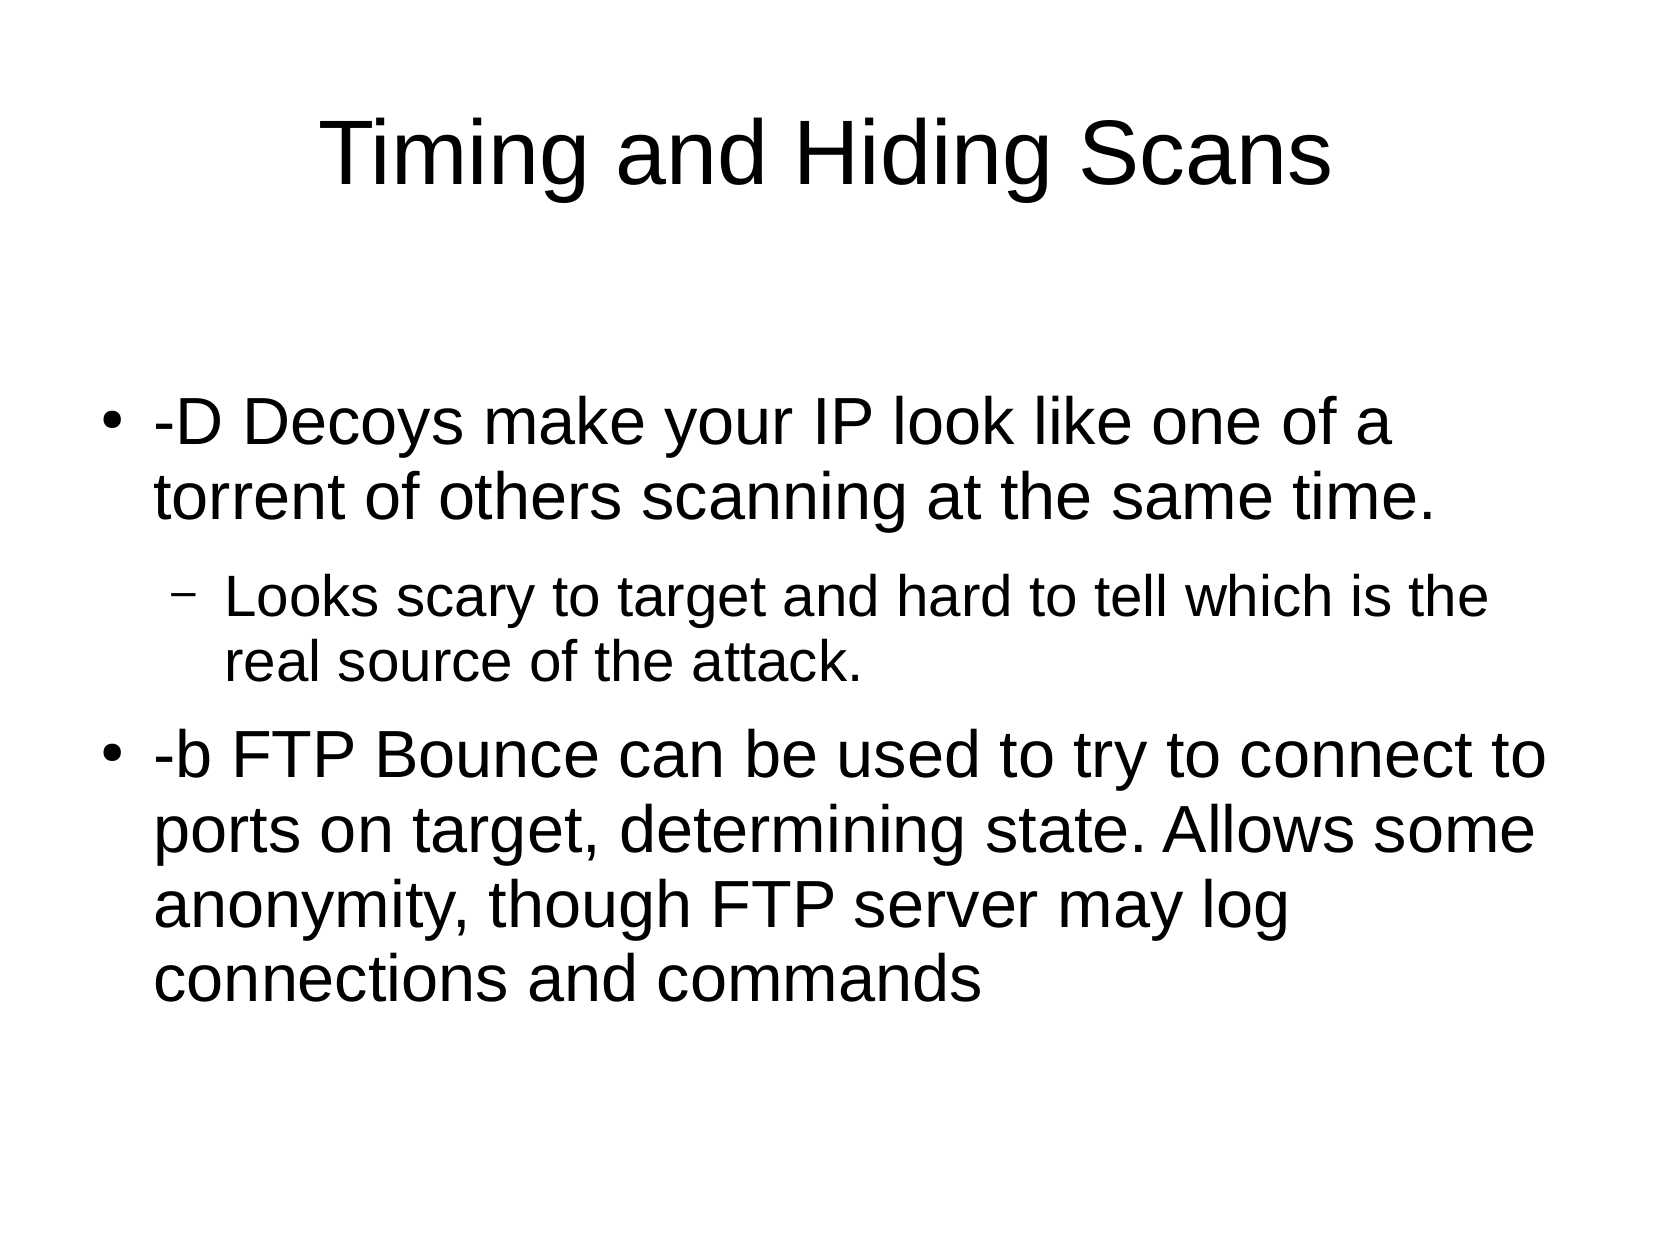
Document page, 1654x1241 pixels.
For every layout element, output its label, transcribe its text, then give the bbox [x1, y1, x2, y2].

title Timing and Hiding Scans [82, 49, 1571, 257]
list -D Decoys make your IP look like one of a torrent of others scanning at the same time. Looks scary to target and hard to tell which is the real source of the attack. -b FTP Bounce can be used to try to connect to ports on target, determining state. Allows some anonymity, though FTP server may log connections and commands [82, 290, 1571, 1111]
